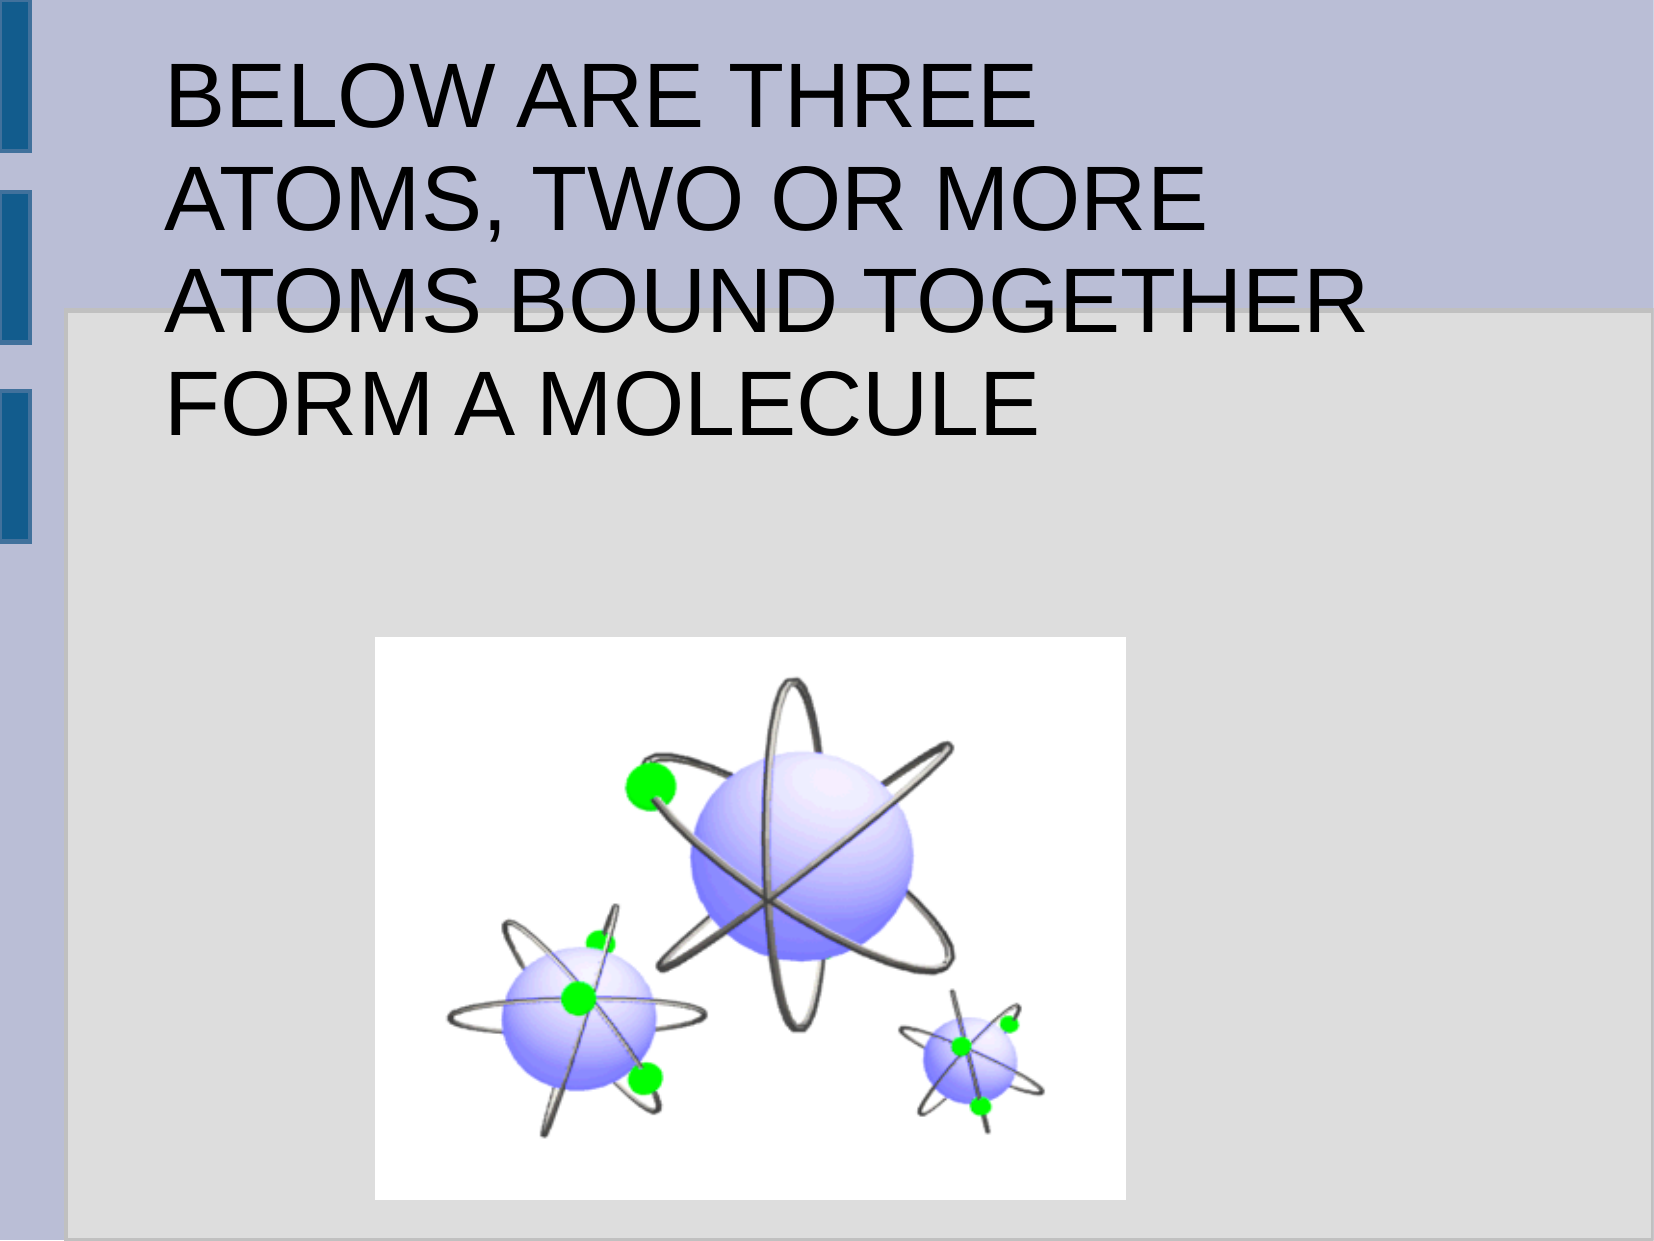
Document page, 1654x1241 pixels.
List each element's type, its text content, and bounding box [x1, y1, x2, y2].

text_box BELOW ARE THREE ATOMS, TWO OR MORE ATOMS BOUND TOGETHER FORM A MOLECULE [150, 37, 1388, 463]
picture [375, 637, 1126, 1201]
